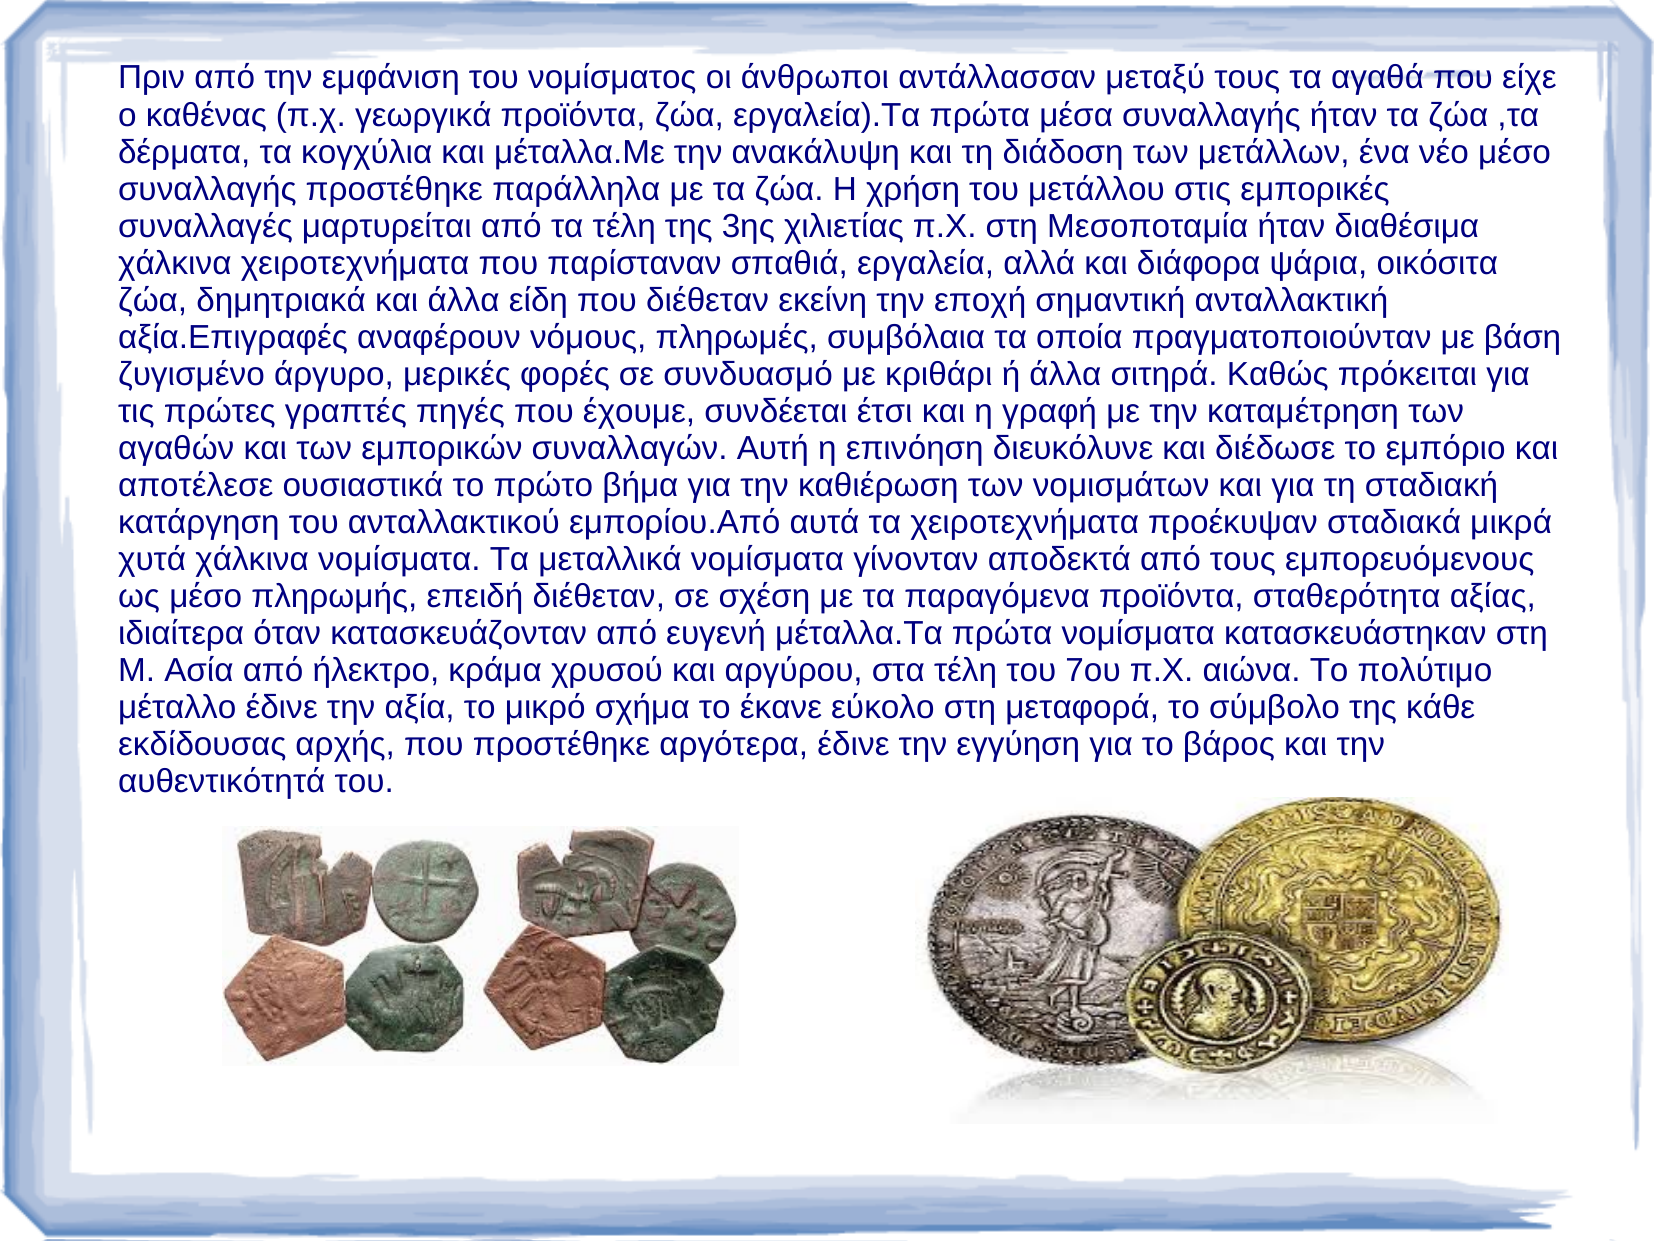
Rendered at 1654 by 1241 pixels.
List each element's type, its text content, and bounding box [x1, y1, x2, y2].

list Πριν από την εμφάνιση του νομίσματος οι άνθρωποι αντάλλασσαν μεταξύ τους τα αγαθά που είχε ο καθένας (π.χ. γεωργικά προϊόντα, ζώα, εργαλεία).Τα πρώτα μέσα συναλλαγής ήταν τα ζώα ,τα δέρματα, τα κογχύλια και μέταλλα.Με την ανακάλυψη και τη διάδοση των μετάλλων, ένα νέο μέσο συναλλαγής προστέθηκε παράλληλα με τα ζώα. Η χρήση του μετάλλου στις εμπορικές συναλλαγές μαρτυρείται από τα τέλη της 3ης χιλιετίας π.Χ. στη Μεσοποταμία ήταν διαθέσιμα χάλκινα χειροτεχνήματα που παρίσταναν σπαθιά, εργαλεία, αλλά και διάφορα ψάρια, οικόσιτα ζώα, δημητριακά και άλλα είδη που διέθεταν εκείνη την εποχή σημαντική ανταλλακτική αξία.Επιγραφές αναφέρουν νόμους, πληρωμές, συμβόλαια τα οποία πραγματοποιούνταν με βάση ζυγισμένο άργυρο, μερικές φορές σε συνδυασμό με κριθάρι ή άλλα σιτηρά. Καθώς πρόκειται για τις πρώτες γραπτές πηγές που έχουμε, συνδέεται έτσι και η γραφή με την καταμέτρηση των αγαθών και των εμπορικών συναλλαγών. Αυτή η επινόηση διευκόλυνε και διέδωσε το εμπόριο και αποτέλεσε ουσιαστικά το πρώτο βήμα για την καθιέρωση των νομισμάτων και για τη σταδιακή κατάργηση του ανταλλακτικού εμπορίου.Από αυτά τα χειροτεχνήματα προέκυψαν σταδιακά μικρά χυτά χάλκινα νομίσματα. Τα μεταλλικά νομίσματα γίνονταν αποδεκτά από τους εμπορευόμενους ως μέσο πληρωμής, επειδή διέθεταν, σε σχέση με τα παραγόμενα προϊόντα, σταθερότητα αξίας, ιδιαίτερα όταν κατασκευάζονταν από ευγενή μέταλλα.Τα πρώτα νομίσματα κατασκευάστηκαν στη Μ. Ασία από ήλεκτρο, κράμα χρυσού και αργύρου, στα τέλη του 7ου π.Χ. αιώνα. Το πολύτιμο μέταλλο έδινε την αξία, το μικρό σχήμα το έκανε εύκολο στη μεταφορά, το σύμβολο της κάθε εκδίδουσας αρχής, που προστέθηκε αργότερα, έδινε την εγγύηση για το βάρος και την αυθεντικότητά του. [118, 59, 1571, 805]
picture [0, 0, 1654, 1241]
